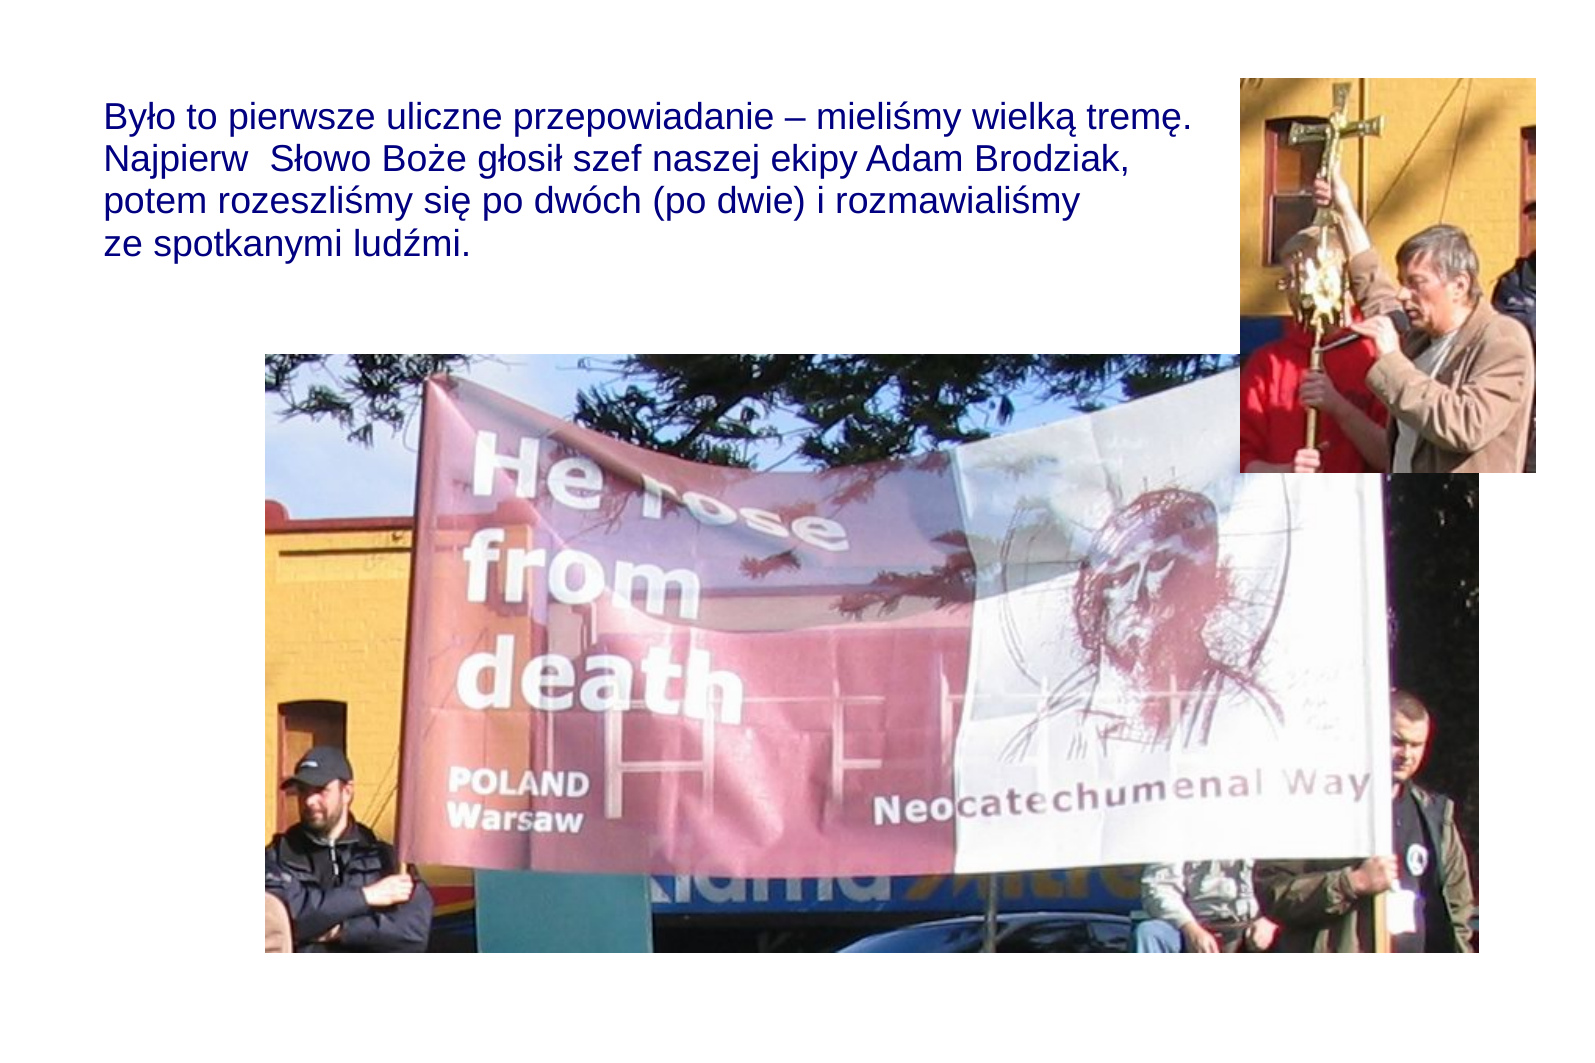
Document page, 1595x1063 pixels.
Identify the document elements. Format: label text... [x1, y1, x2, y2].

text_box Było to pierwsze uliczne przepowiadanie – mieliśmy wielką tremę. Najpierw Słowo Boże głosił szef naszej ekipy Adam Brodziak, potem rozeszliśmy się po dwóch (po dwie) i rozmawialiśmy ze spotkanymi ludźmi. [88, 88, 1235, 272]
picture [265, 78, 1536, 953]
